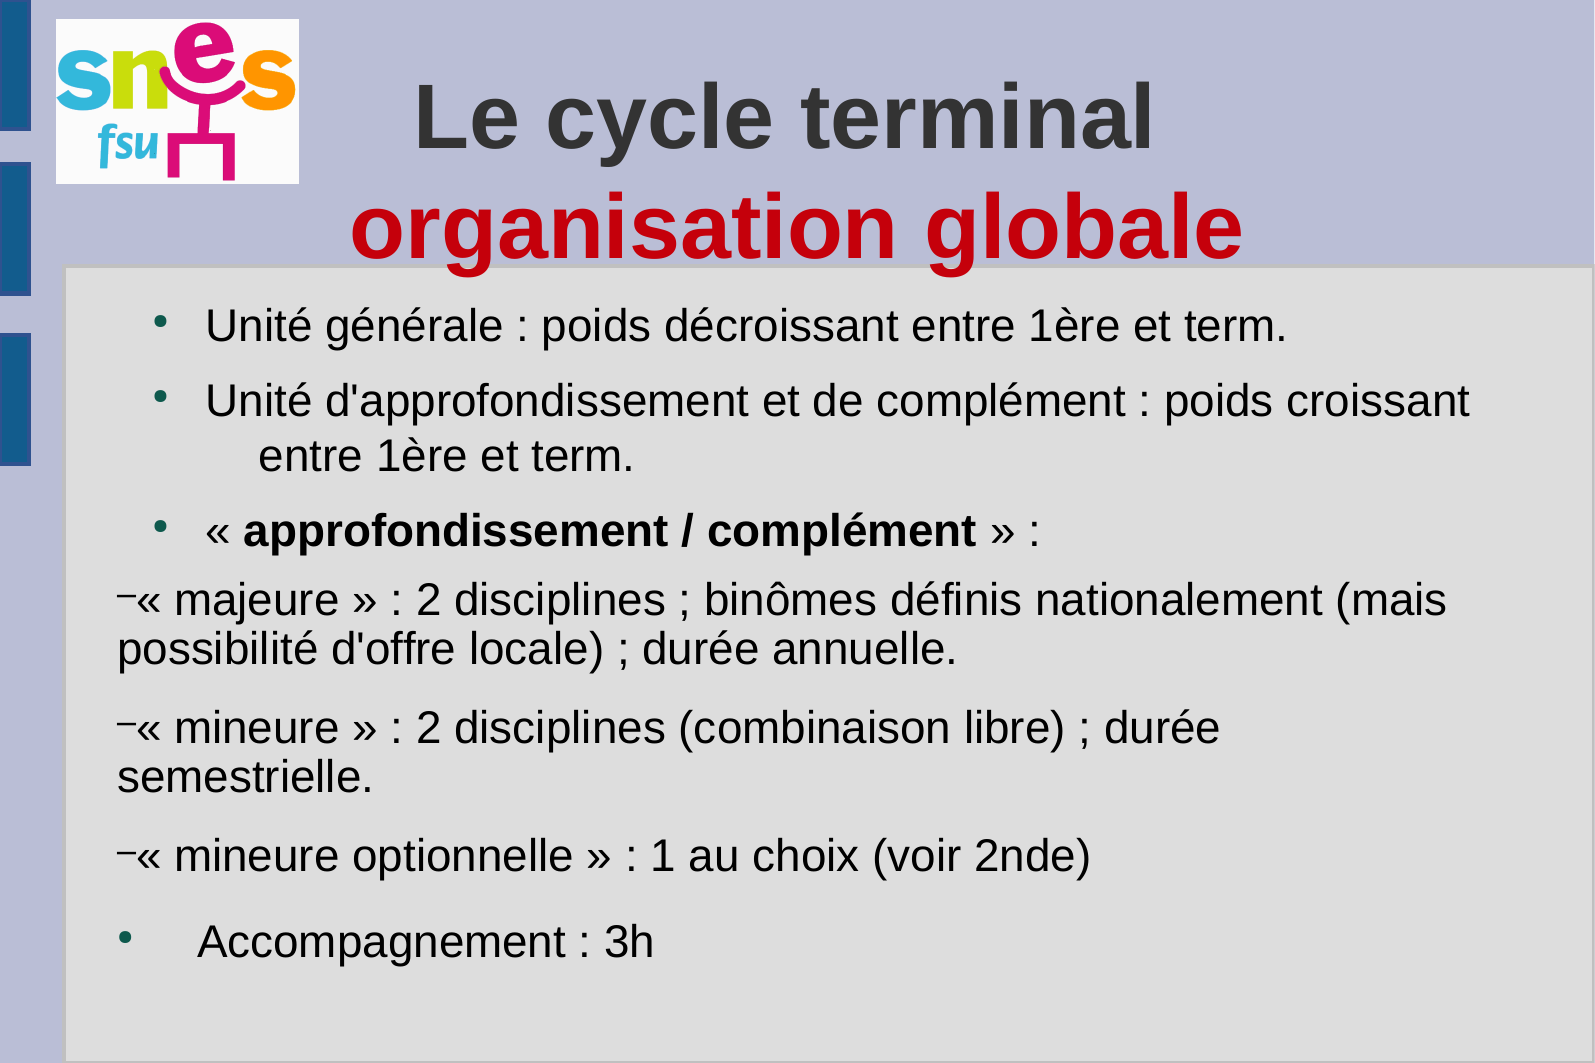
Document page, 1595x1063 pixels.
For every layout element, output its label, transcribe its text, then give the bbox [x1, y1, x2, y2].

list Unité générale : poids décroissant entre 1ère et term. Unité d'approfondissement et de complément : poids croissant entre 1ère et term. « approfondissement / complément » : « majeure » : 2 disciplines ; binômes définis nationalement (mais possibilité d'offre locale) ; durée annuelle. « mineure » : 2 disciplines (combinaison libre) ; durée semestrielle. « mineure optionnelle » : 1 au choix (voir 2nde) Accompagnement : 3h [117, 295, 1479, 990]
title Le cycle terminal organisation globale [117, 56, 1479, 277]
picture [56, 19, 299, 184]
